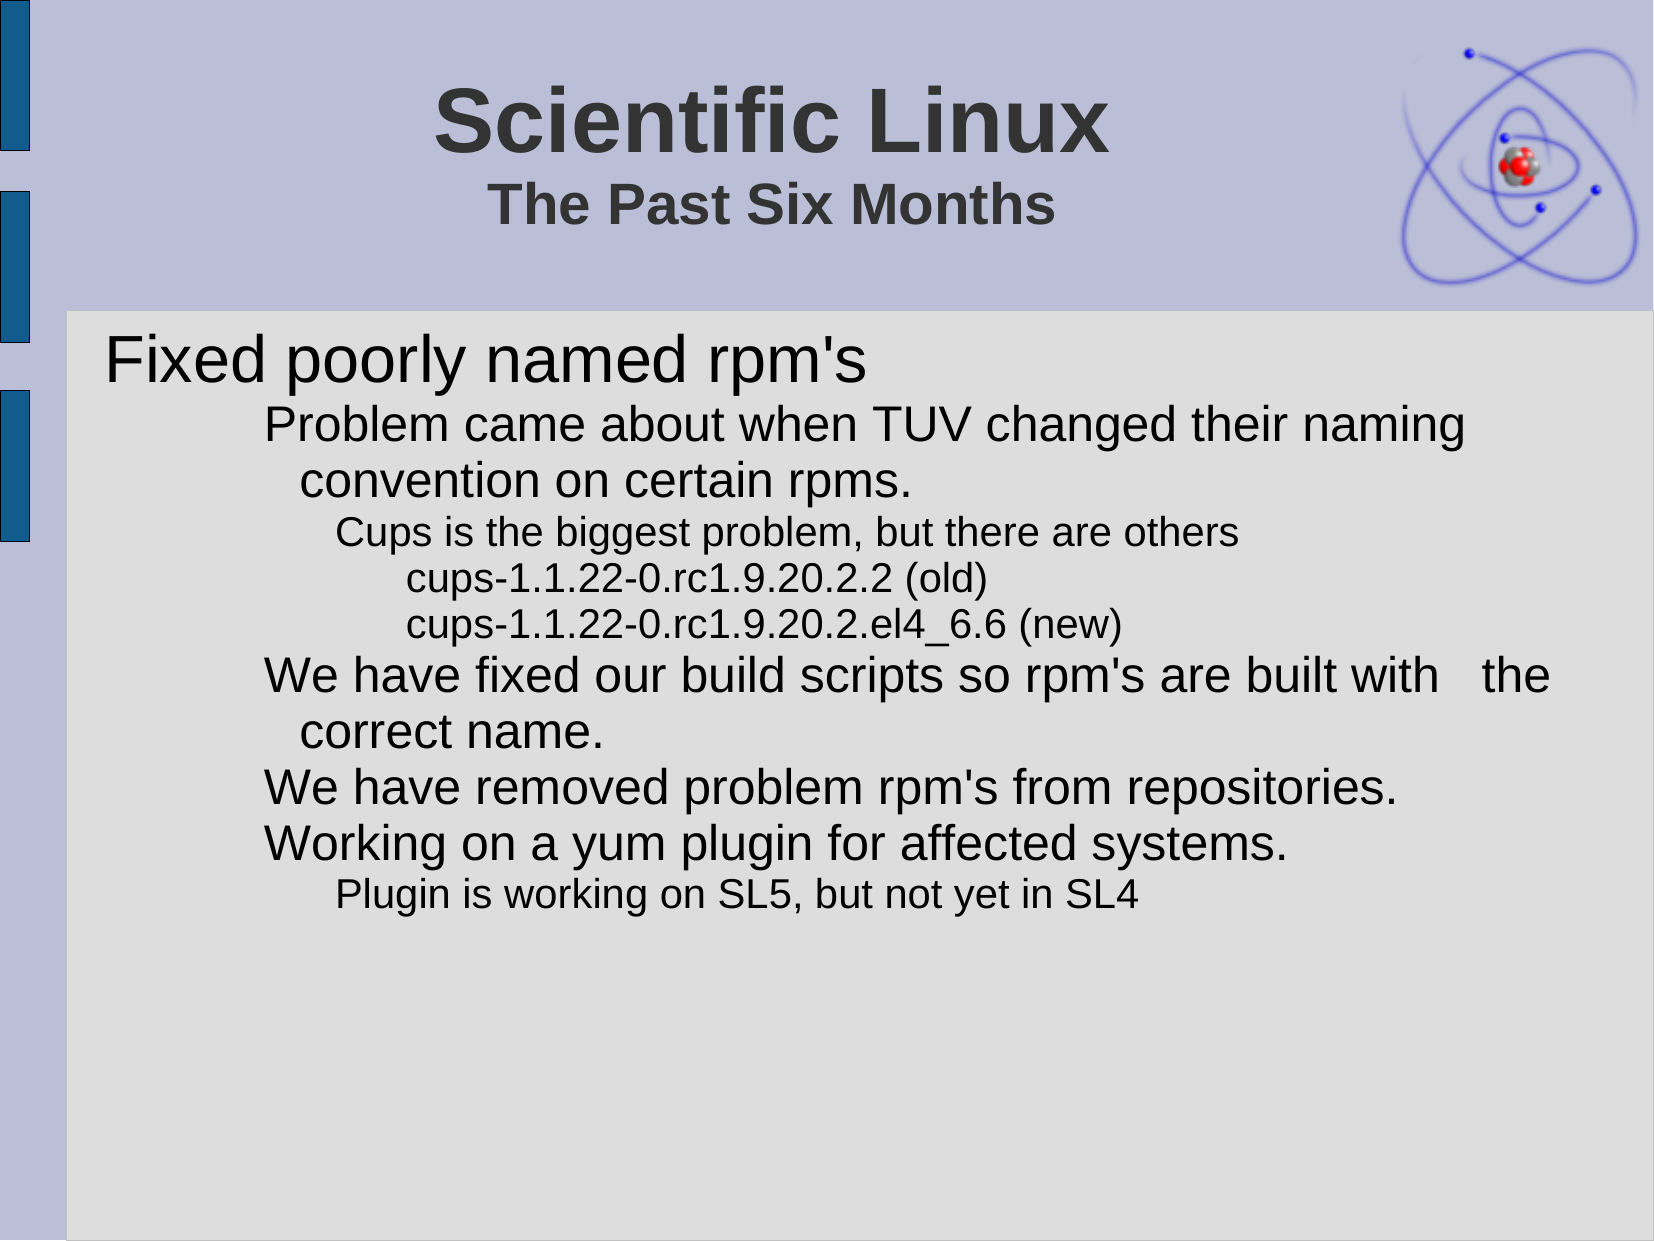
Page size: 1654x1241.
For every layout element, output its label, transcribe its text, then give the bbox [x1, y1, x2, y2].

list Fixed poorly named rpm's Problem came about when TUV changed their naming convention on certain rpms. Cups is the biggest problem, but there are others cups-1.1.22-0.rc1.9.20.2.2 (old) cups-1.1.22-0.rc1.9.20.2.el4_6.6 (new) We have fixed our build scripts so rpm's are built with the correct name. We have removed problem rpm's from repositories. Working on a yum plugin for affected systems. Plugin is working on SL5, but not yet in SL4 [86, 321, 1576, 1115]
title Scientific Linux The Past Six Months [82, 39, 1386, 267]
picture [1386, 33, 1654, 301]
